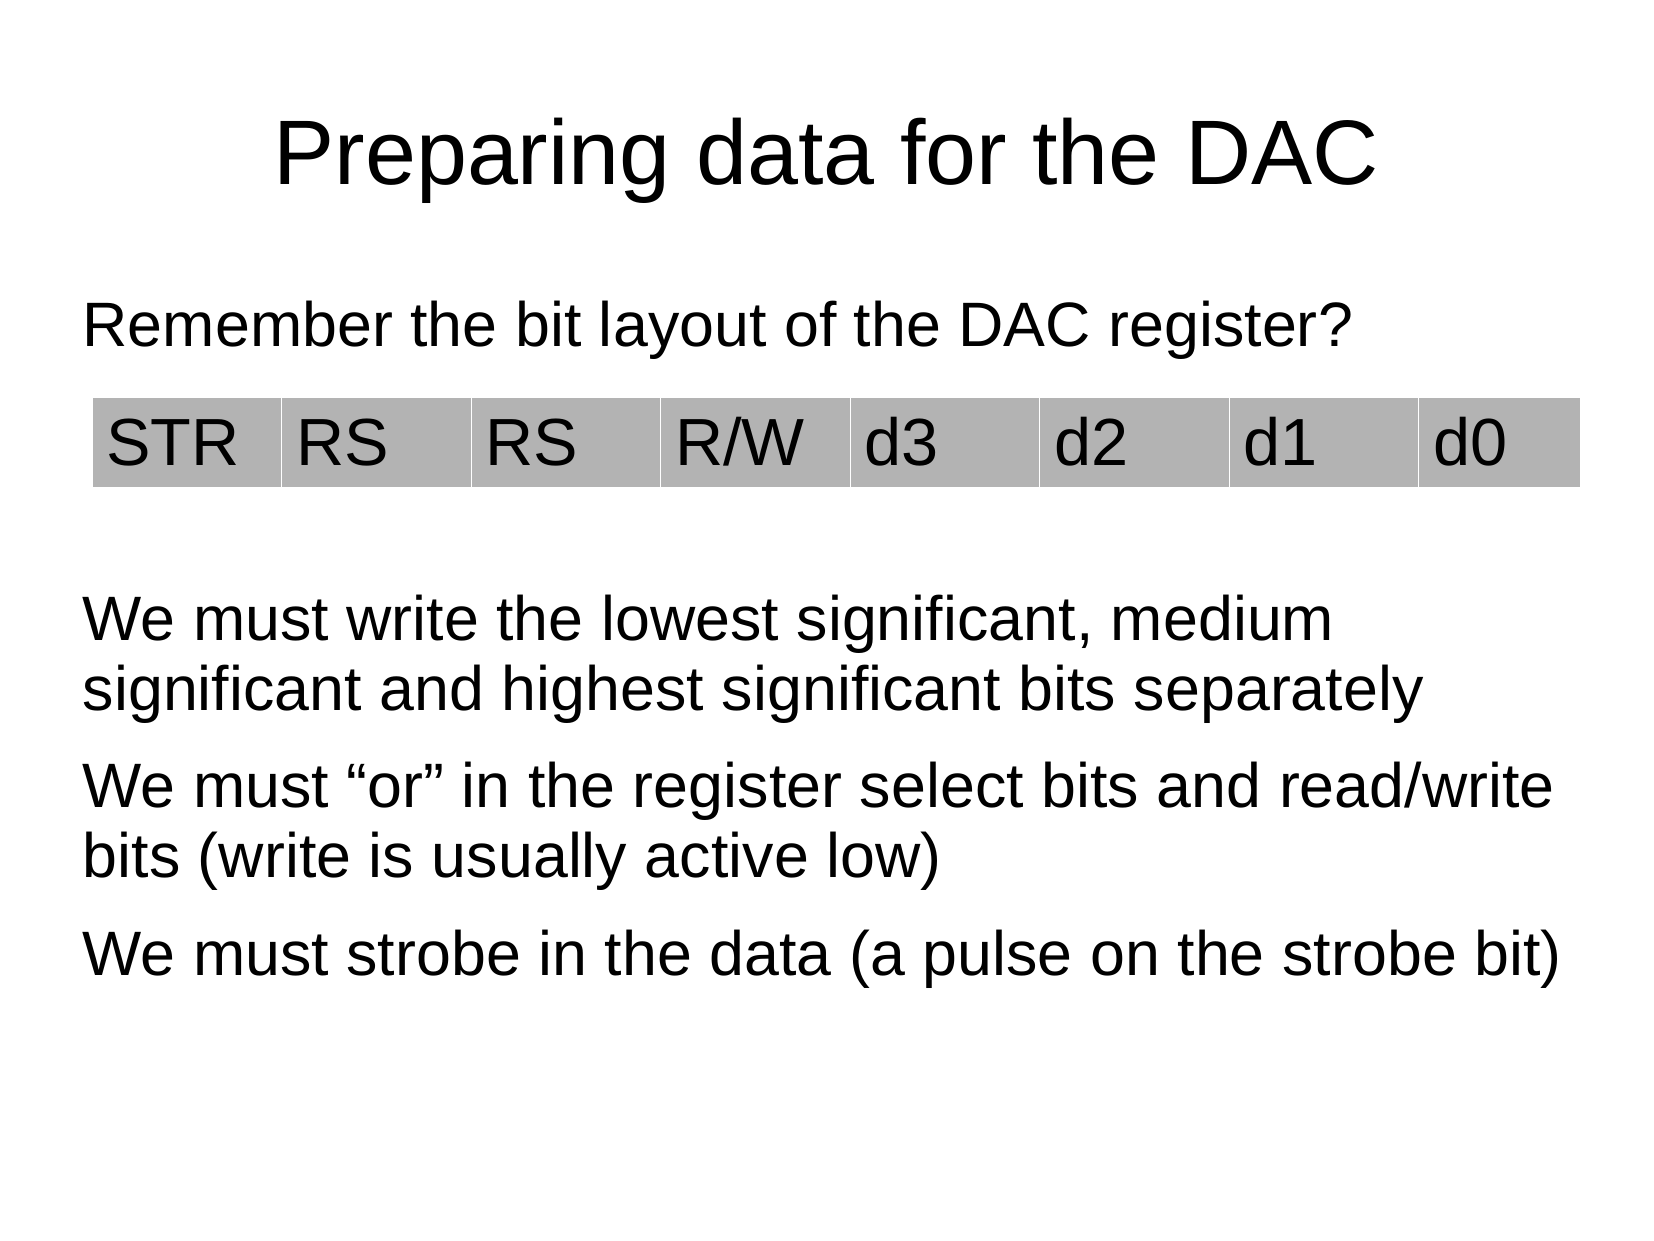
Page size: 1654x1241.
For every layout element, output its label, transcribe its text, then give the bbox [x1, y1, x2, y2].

table_header d3 [851, 398, 1039, 487]
title Preparing data for the DAC [82, 49, 1571, 257]
table_header RS [472, 398, 660, 487]
table_header STR [93, 398, 281, 487]
table_header R/W [661, 398, 850, 487]
list Remember the bit layout of the DAC register? We must write the lowest significant, medium significant and highest significant bits separately We must “or” in the register select bits and read/write bits (write is usually active low) We must strobe in the data (a pulse on the strobe bit) [82, 290, 1571, 1010]
table_header d1 [1230, 398, 1418, 487]
table_header RS [282, 398, 471, 487]
table_header d0 [1419, 398, 1580, 487]
table_header d2 [1040, 398, 1229, 487]
